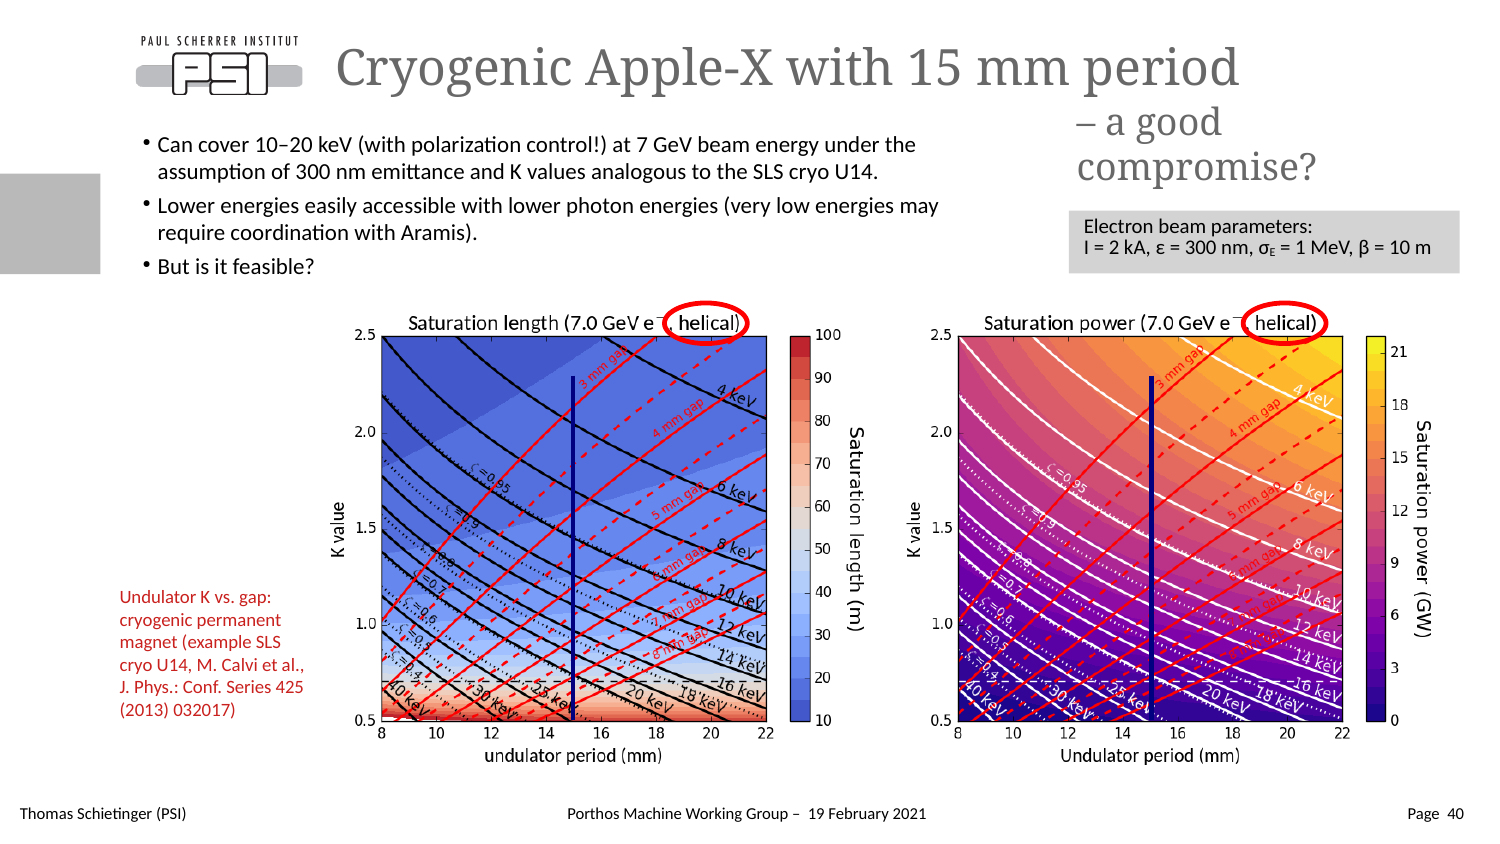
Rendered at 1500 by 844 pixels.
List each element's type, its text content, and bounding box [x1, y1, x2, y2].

text_box Electron beam parameters: I = 2 kA, ε = 300 nm, σE = 1 MeV, β = 10 m [1068, 210, 1460, 274]
list Undulator K vs. gap: cryogenic permanent magnet (example SLS cryo U14, M. Calvi et al., J. Phys.: Conf. Series 425 (2013) 032017) [119, 585, 315, 731]
list Can cover 10–20 keV (with polarization control!) at 7 GeV beam energy under the assumption of 300 nm emittance and K values analogous to the SLS cryo U14. Lower energies easily accessible with lower photon energies (very low energies may require coordination with Aramis). But is it feasible? [135, 129, 1002, 289]
title – a good compromise? [1076, 98, 1470, 146]
picture [285, 284, 1486, 799]
title Cryogenic Apple-X with 15 mm period [334, 35, 1313, 98]
